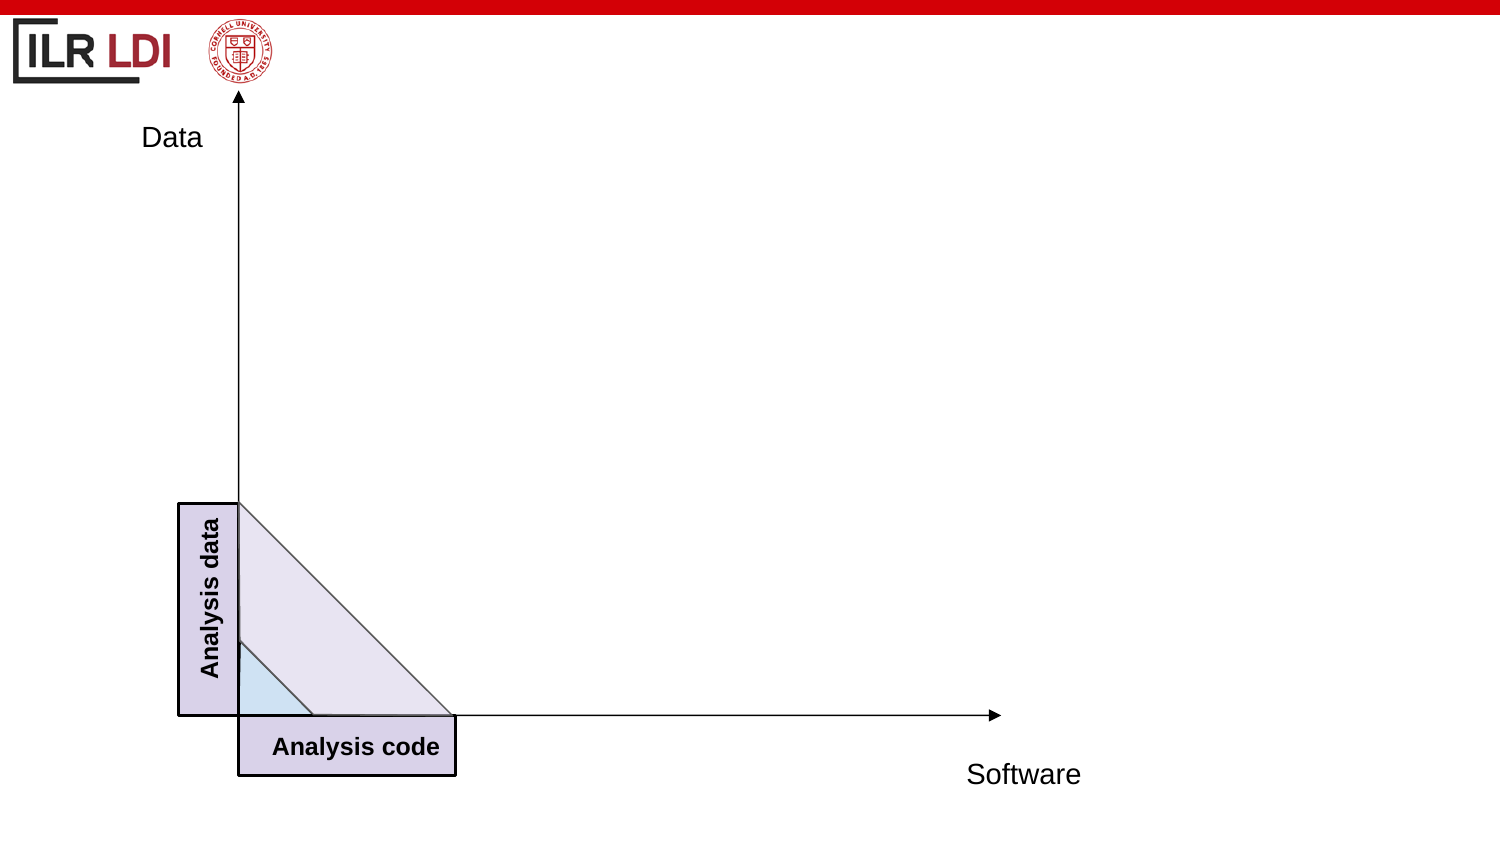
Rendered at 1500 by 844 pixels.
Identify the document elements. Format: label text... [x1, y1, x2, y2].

text_box [238, 501, 453, 716]
text_box Data [126, 102, 227, 168]
text_box Software [951, 740, 1500, 806]
text_box Analysis data [178, 503, 239, 716]
text_box Analysis code [238, 715, 456, 776]
picture [0, 15, 301, 102]
